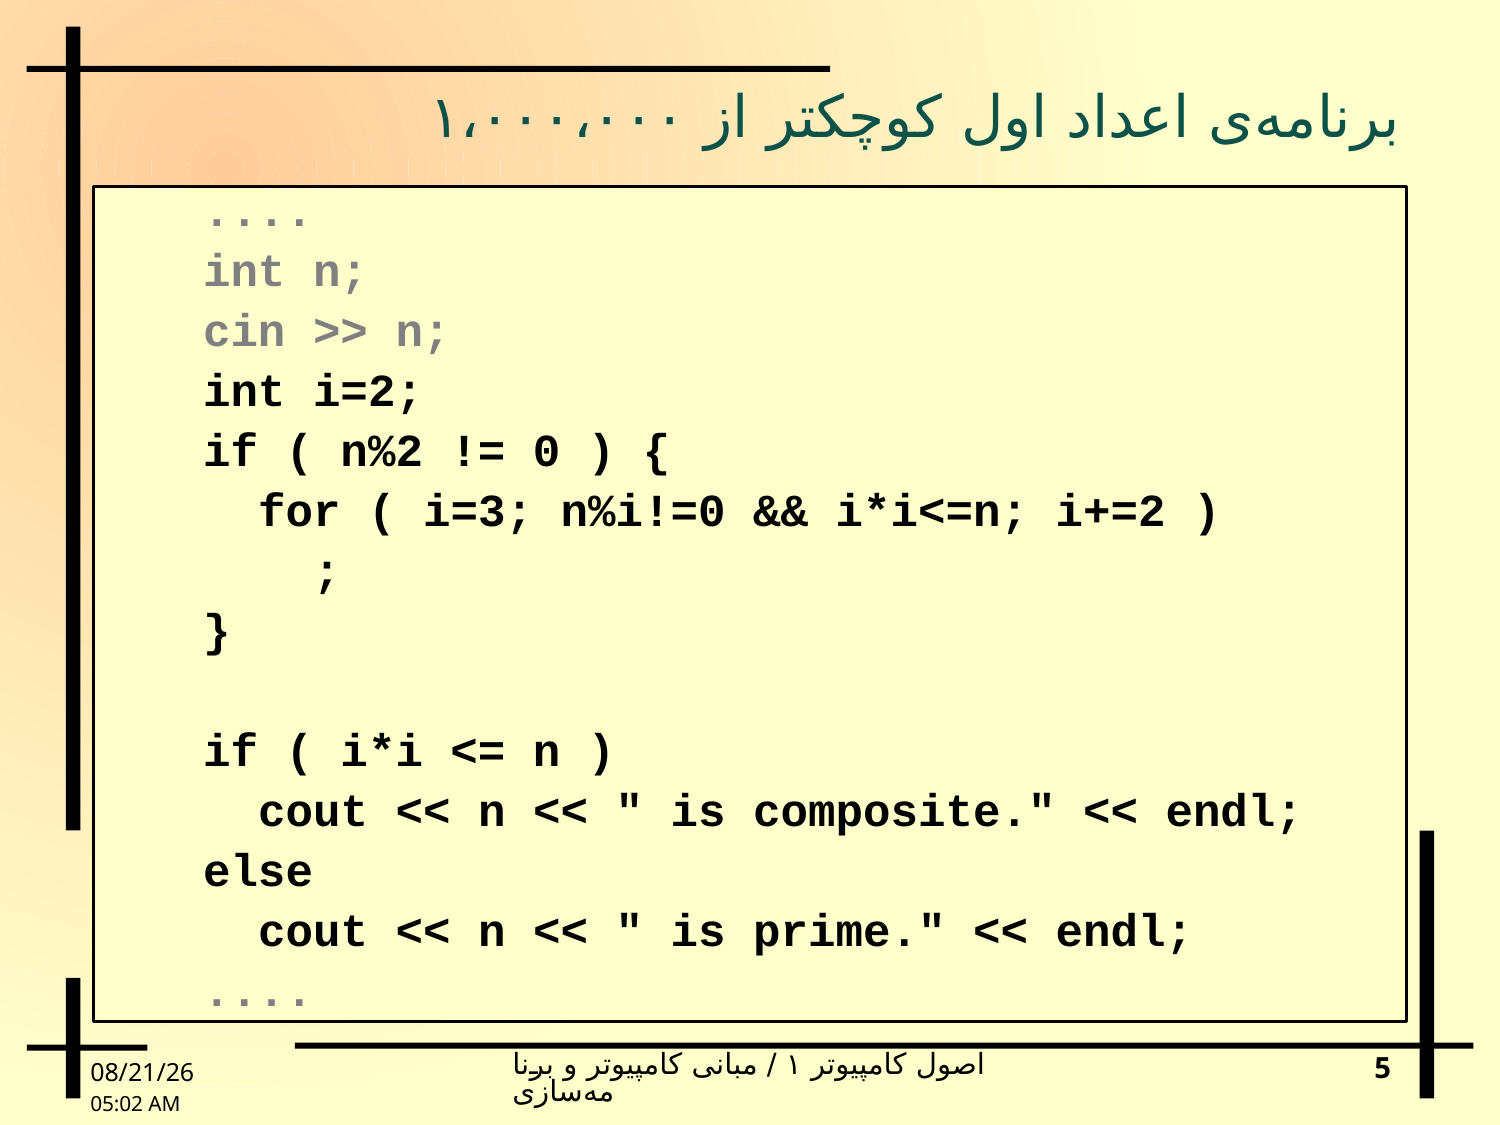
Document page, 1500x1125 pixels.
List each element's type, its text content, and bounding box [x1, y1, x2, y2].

list .... int n; cin >> n; int i=2; if ( n%2 != 0 ) { for ( i=3; n%i!=0 && i*i<=n; i+=2 ) ; } if ( i*i <= n ) cout << n << " is composite." << endl; else cout << n << " is prime." << endl; .... [93, 186, 1407, 1022]
list برنامه‌ی اعداد اول کوچکتر از ۱،۰۰۰،۰۰۰ [135, 83, 1453, 196]
